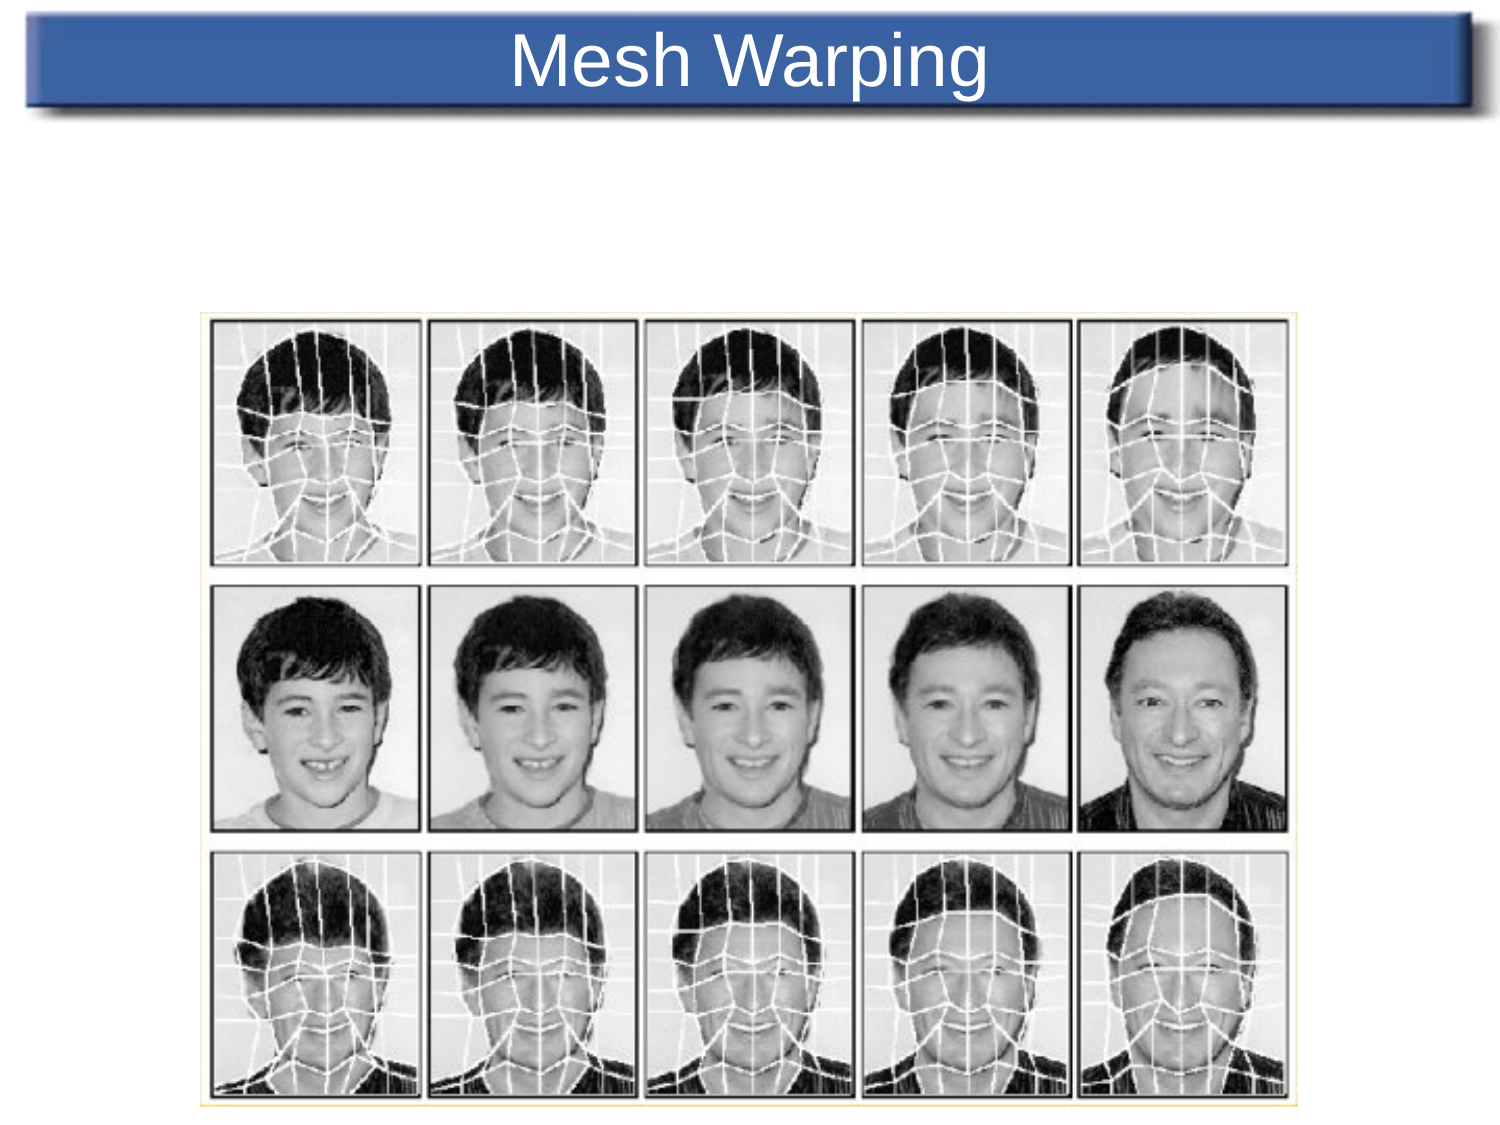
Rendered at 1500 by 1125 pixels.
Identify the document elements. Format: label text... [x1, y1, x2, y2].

title Mesh Warping [110, 3, 1389, 110]
picture [200, 312, 1298, 1107]
picture [24, 9, 1500, 125]
